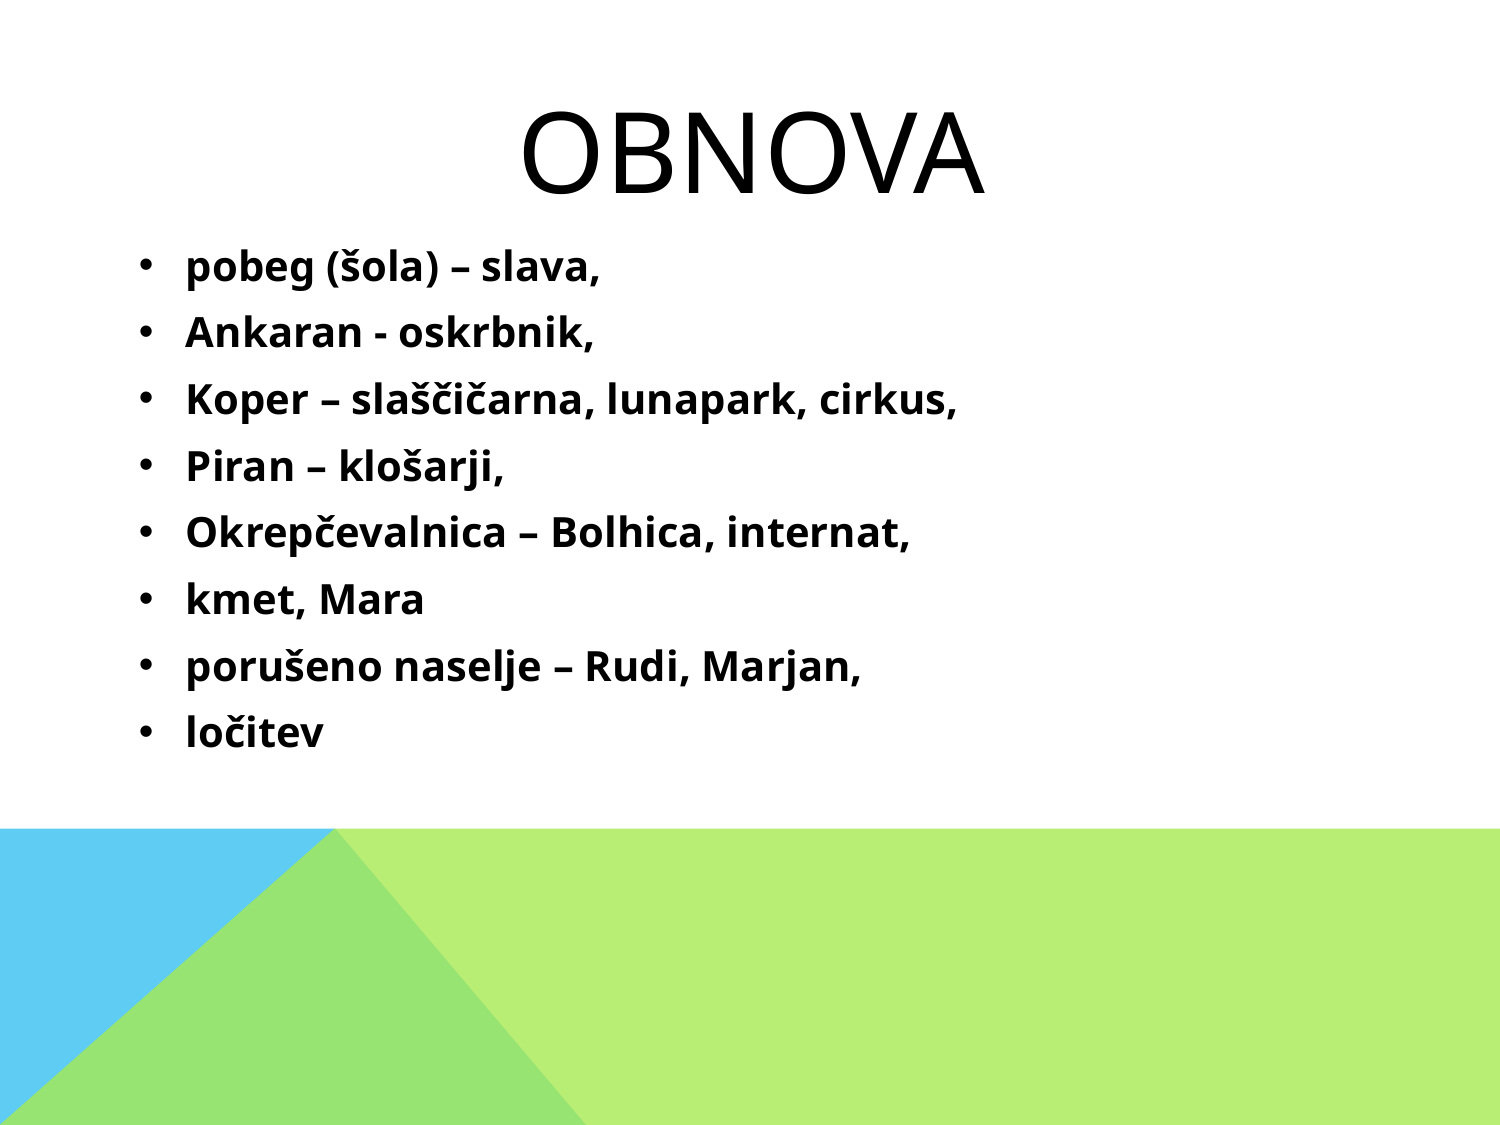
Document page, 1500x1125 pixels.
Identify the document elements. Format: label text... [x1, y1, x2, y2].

list pobeg (šola) – slava, Ankaran - oskrbnik, Koper – slaščičarna, lunapark, cirkus, Piran – klošarji, Okrepčevalnica – Bolhica, internat, kmet, Mara porušeno naselje – Rudi, Marjan, ločitev [123, 231, 1358, 819]
title OBNOVA [76, 54, 1427, 243]
